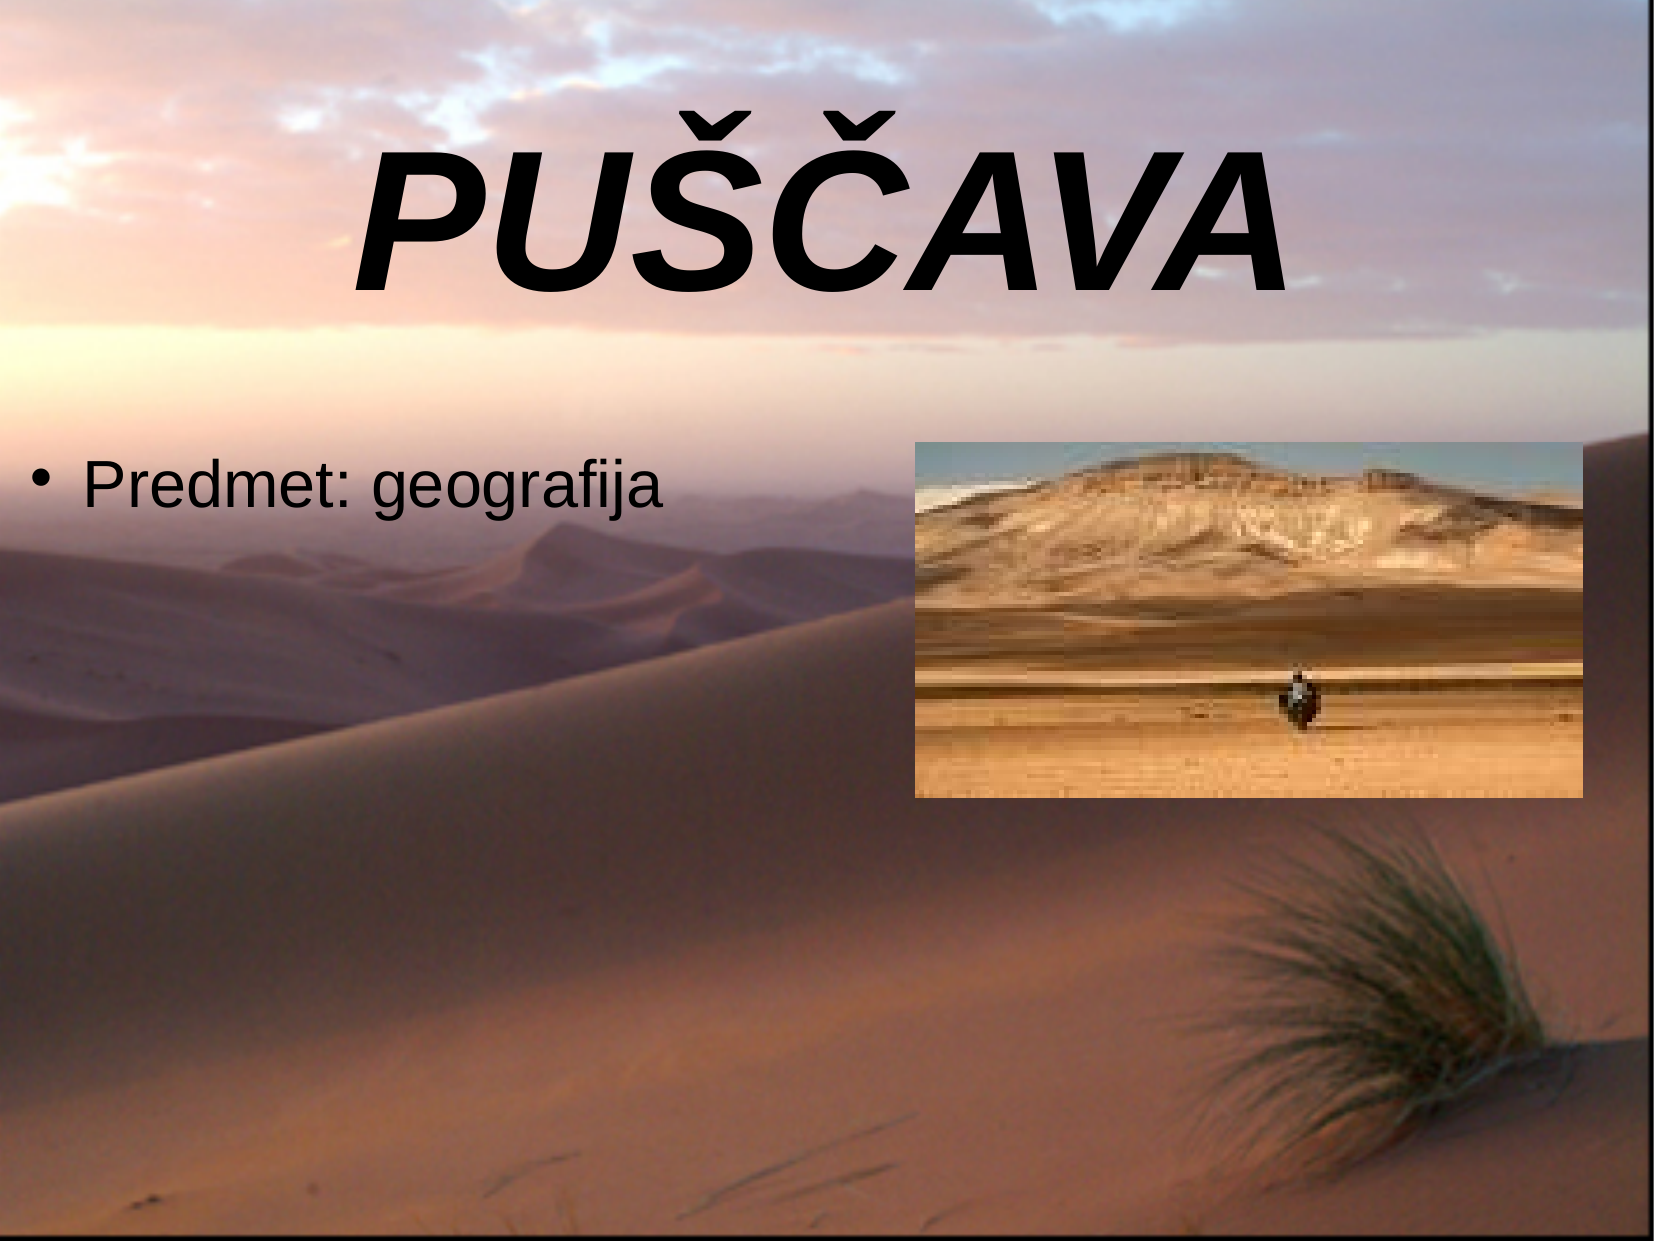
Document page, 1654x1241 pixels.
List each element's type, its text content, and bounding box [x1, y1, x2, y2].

list Predmet: geografija [11, 442, 738, 714]
title PUŠČAVA [82, 49, 1571, 384]
picture [0, 0, 1654, 1241]
